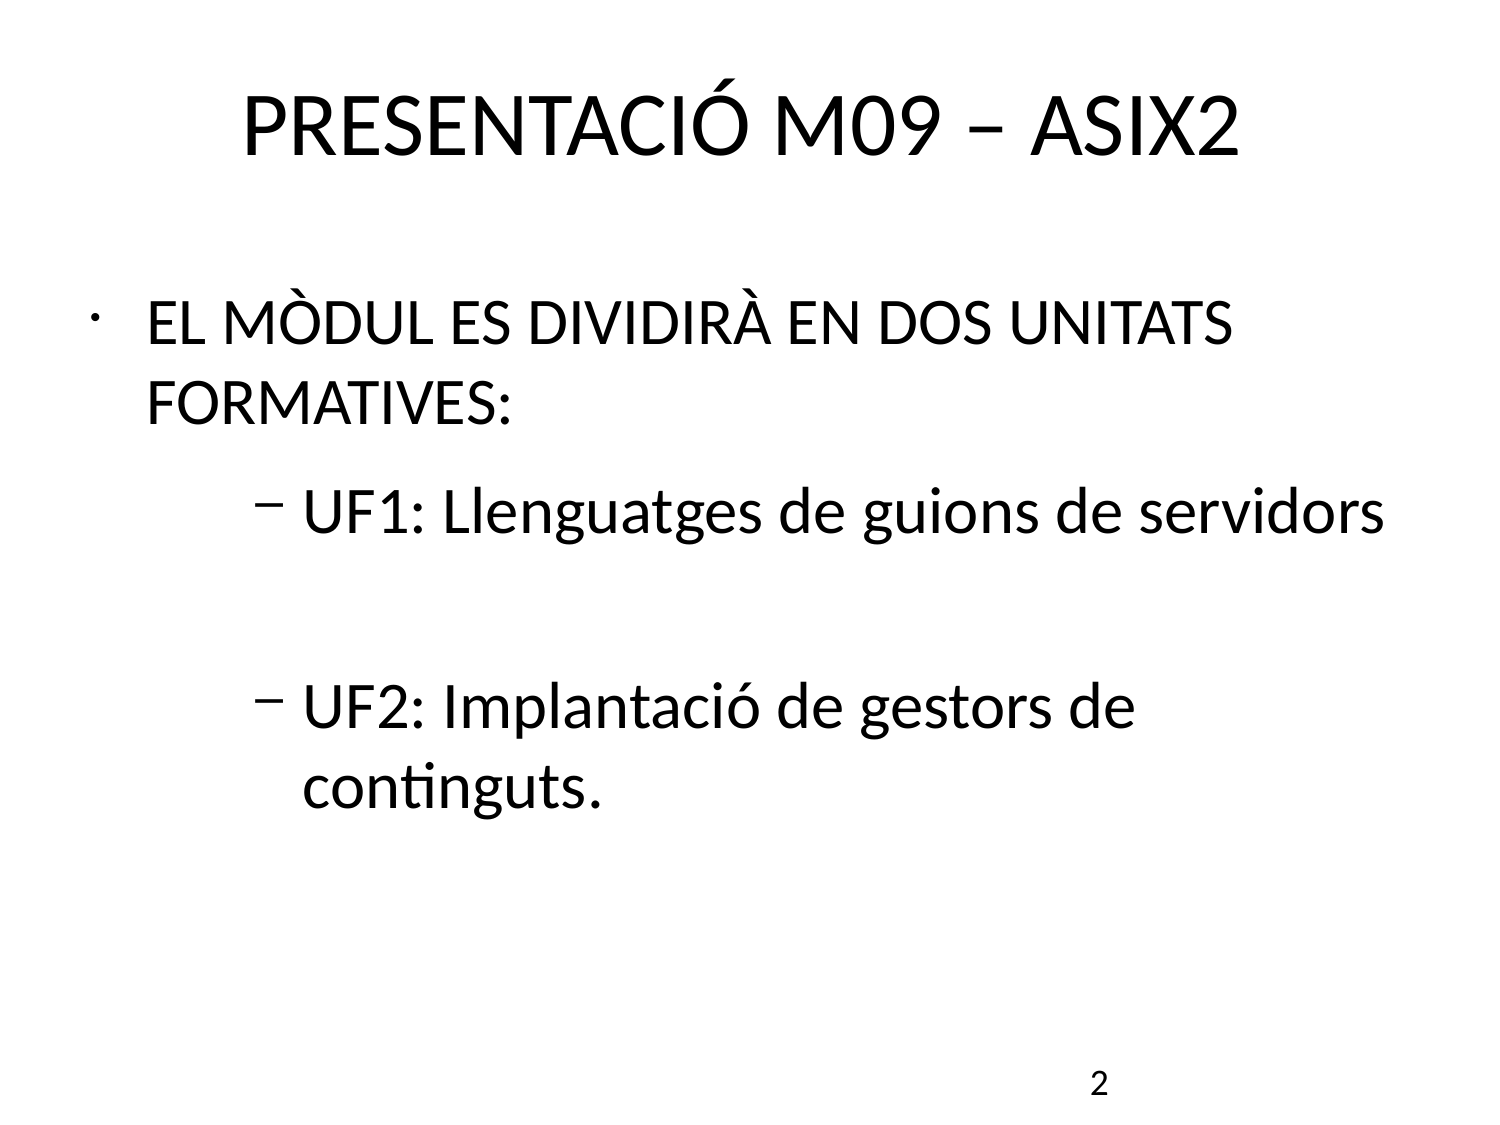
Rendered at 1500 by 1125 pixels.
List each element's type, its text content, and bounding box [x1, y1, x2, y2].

list EL MÒDUL ES DIVIDIRÀ EN DOS UNITATS FORMATIVES: UF1: Llenguatges de guions de servidors UF2: Implantació de gestors de continguts. [75, 262, 1426, 1028]
title PRESENTACIÓ M09 – ASIX2 [67, 48, 1418, 237]
